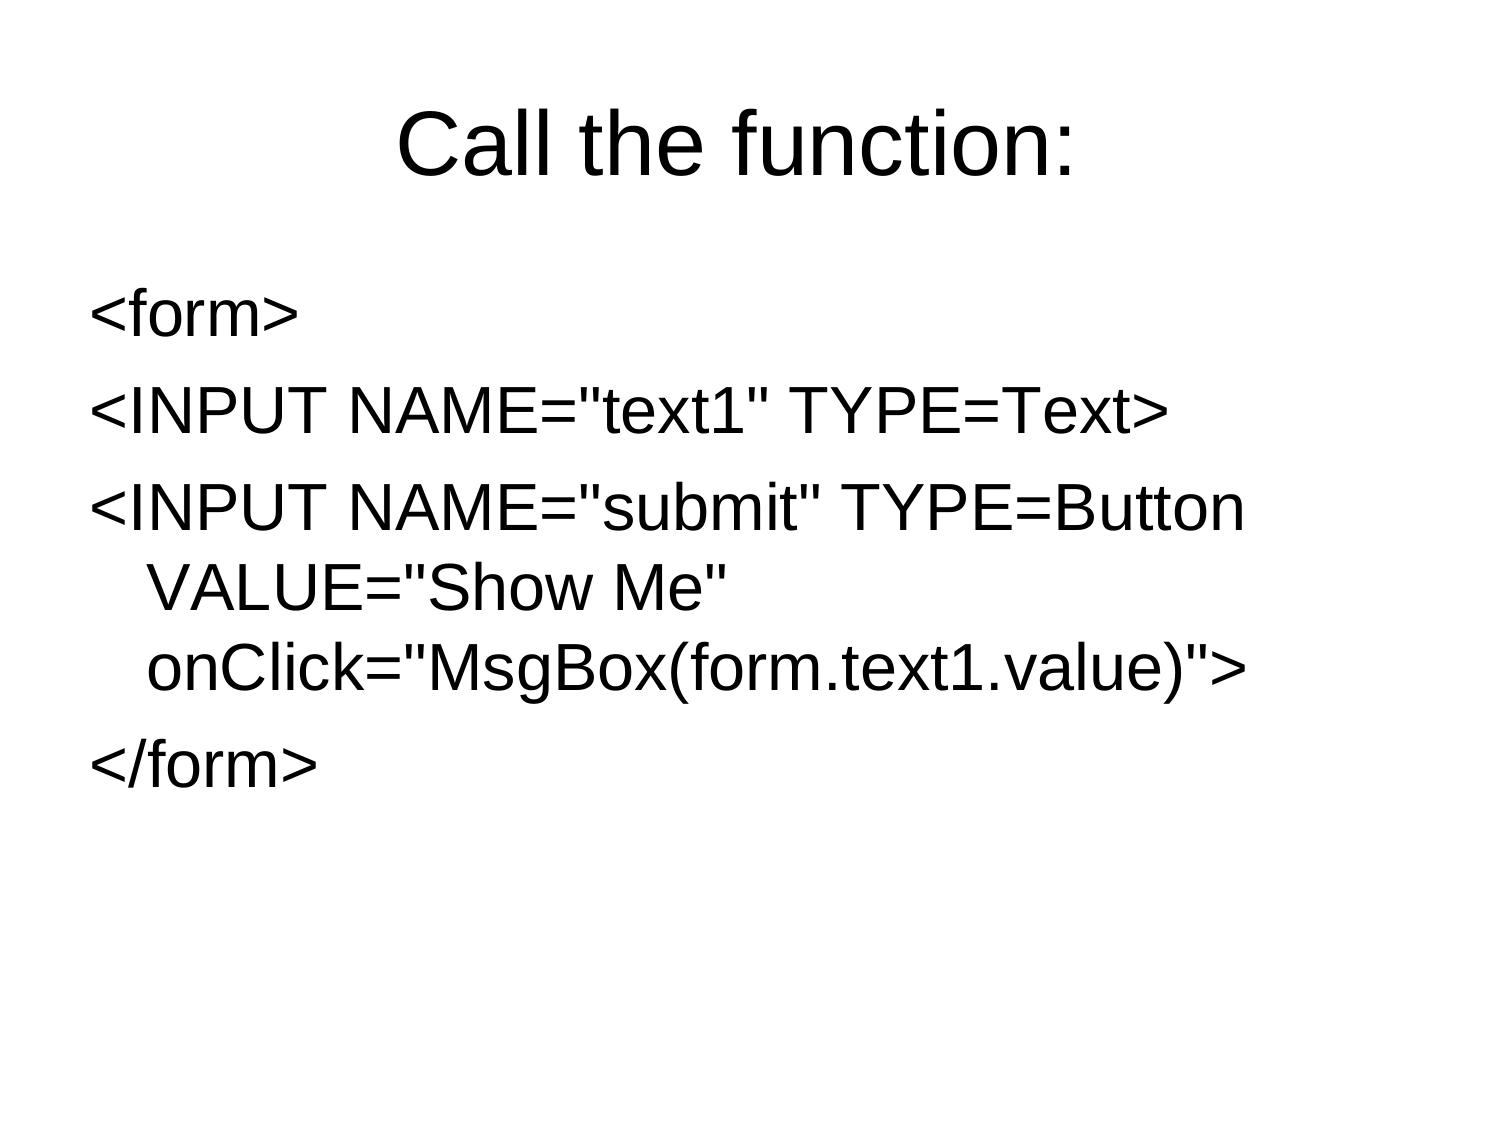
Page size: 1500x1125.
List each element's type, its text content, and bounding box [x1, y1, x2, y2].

list <form> <INPUT NAME="text1" TYPE=Text> <INPUT NAME="submit" TYPE=Button VALUE="Show Me" onClick="MsgBox(form.text1.value)"> </form> [75, 262, 1426, 1005]
title Call the function: [75, 45, 1426, 233]
